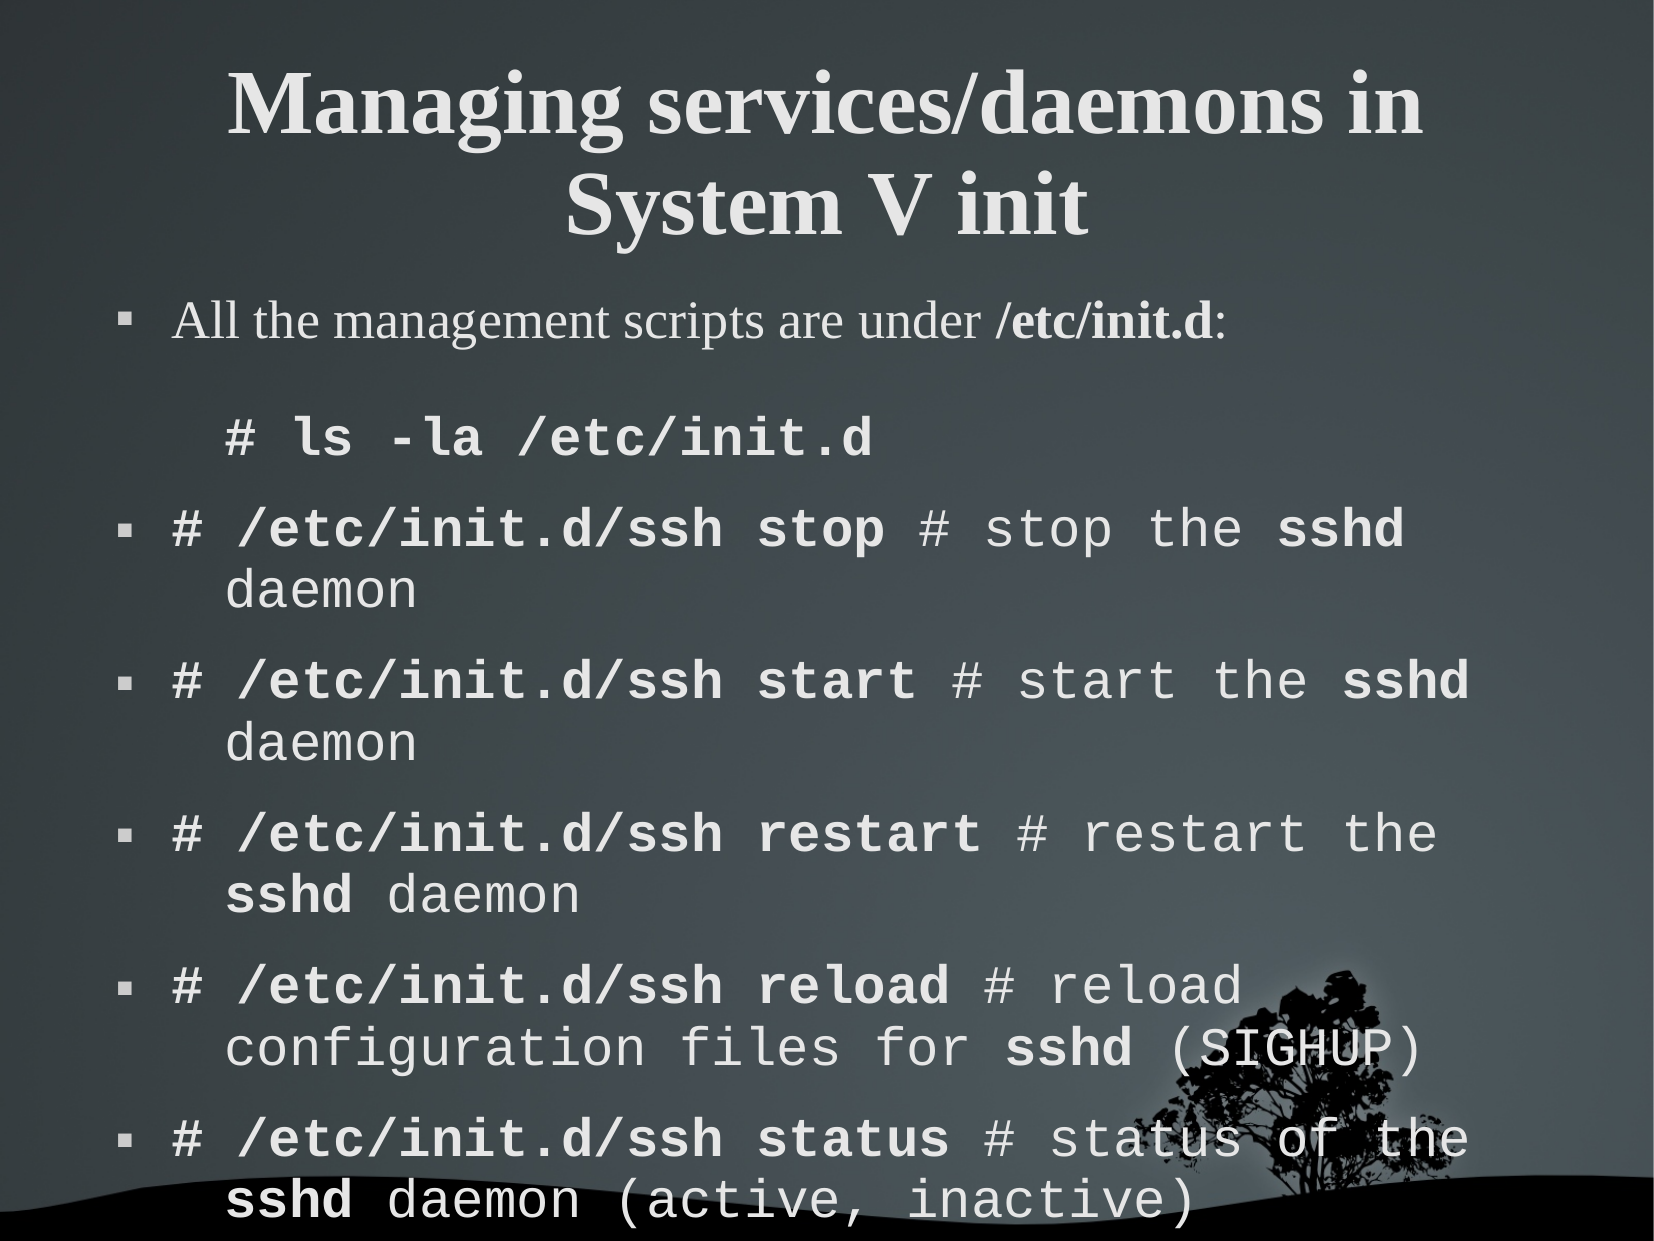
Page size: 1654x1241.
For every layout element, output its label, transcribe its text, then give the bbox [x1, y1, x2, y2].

title Managing services/daemons in System V init [82, 33, 1571, 273]
picture [0, 0, 1654, 1241]
list All the management scripts are under /etc/init.d: # ls -la /etc/init.d # /etc/init.d/ssh stop # stop the sshd daemon # /etc/init.d/ssh start # start the sshd daemon # /etc/init.d/ssh restart # restart the sshd daemon # /etc/init.d/ssh reload # reload configuration files for sshd (SIGHUP) # /etc/init.d/ssh status # status of the sshd daemon (active, inactive) [82, 290, 1571, 1235]
